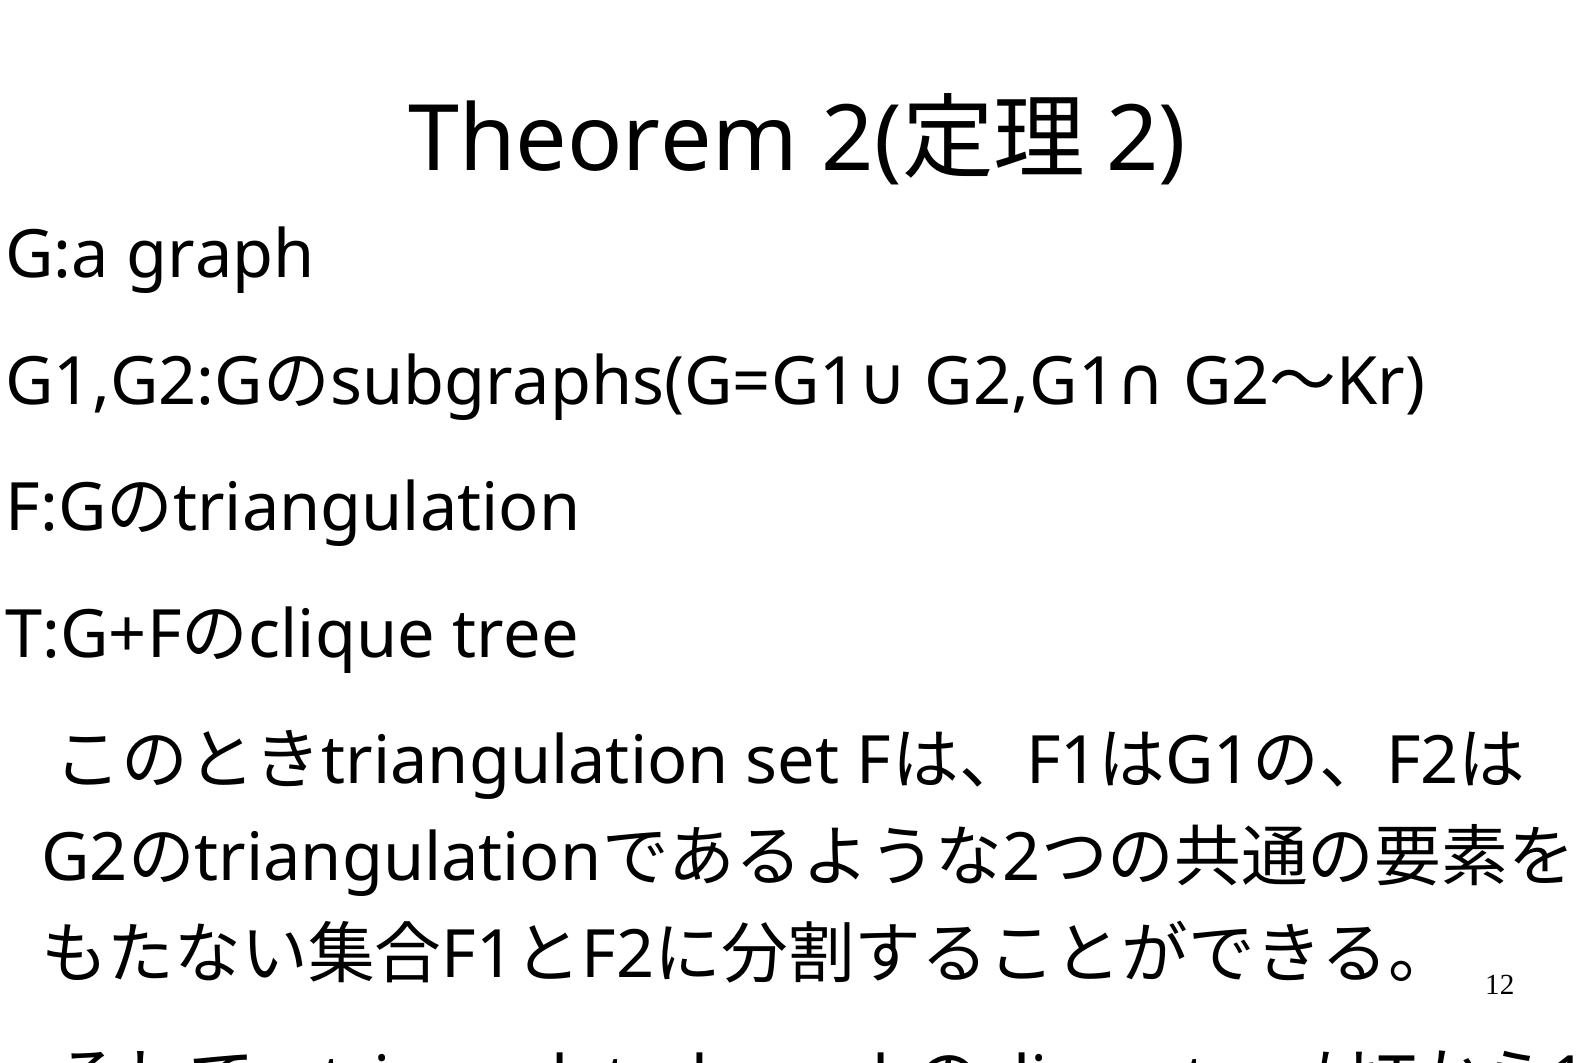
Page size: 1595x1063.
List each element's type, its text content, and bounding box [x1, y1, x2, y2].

list G:a graph G1,G2:Gのsubgraphs(G=G1∪G2,G1∩G2～Kr) F:Gのtriangulation T:G+Fのclique tree このときtriangulation set Fは、F1はG1の、F2はG2のtriangulationであるような2つの共通の要素をもたない集合F1とF2に分割することができる。 そして、triangulated graphのclique treeはTから1本のedgeを取ることによって得ることができる。 [0, 206, 1595, 1004]
title Theorem 2(定理 2) [79, 42, 1515, 206]
